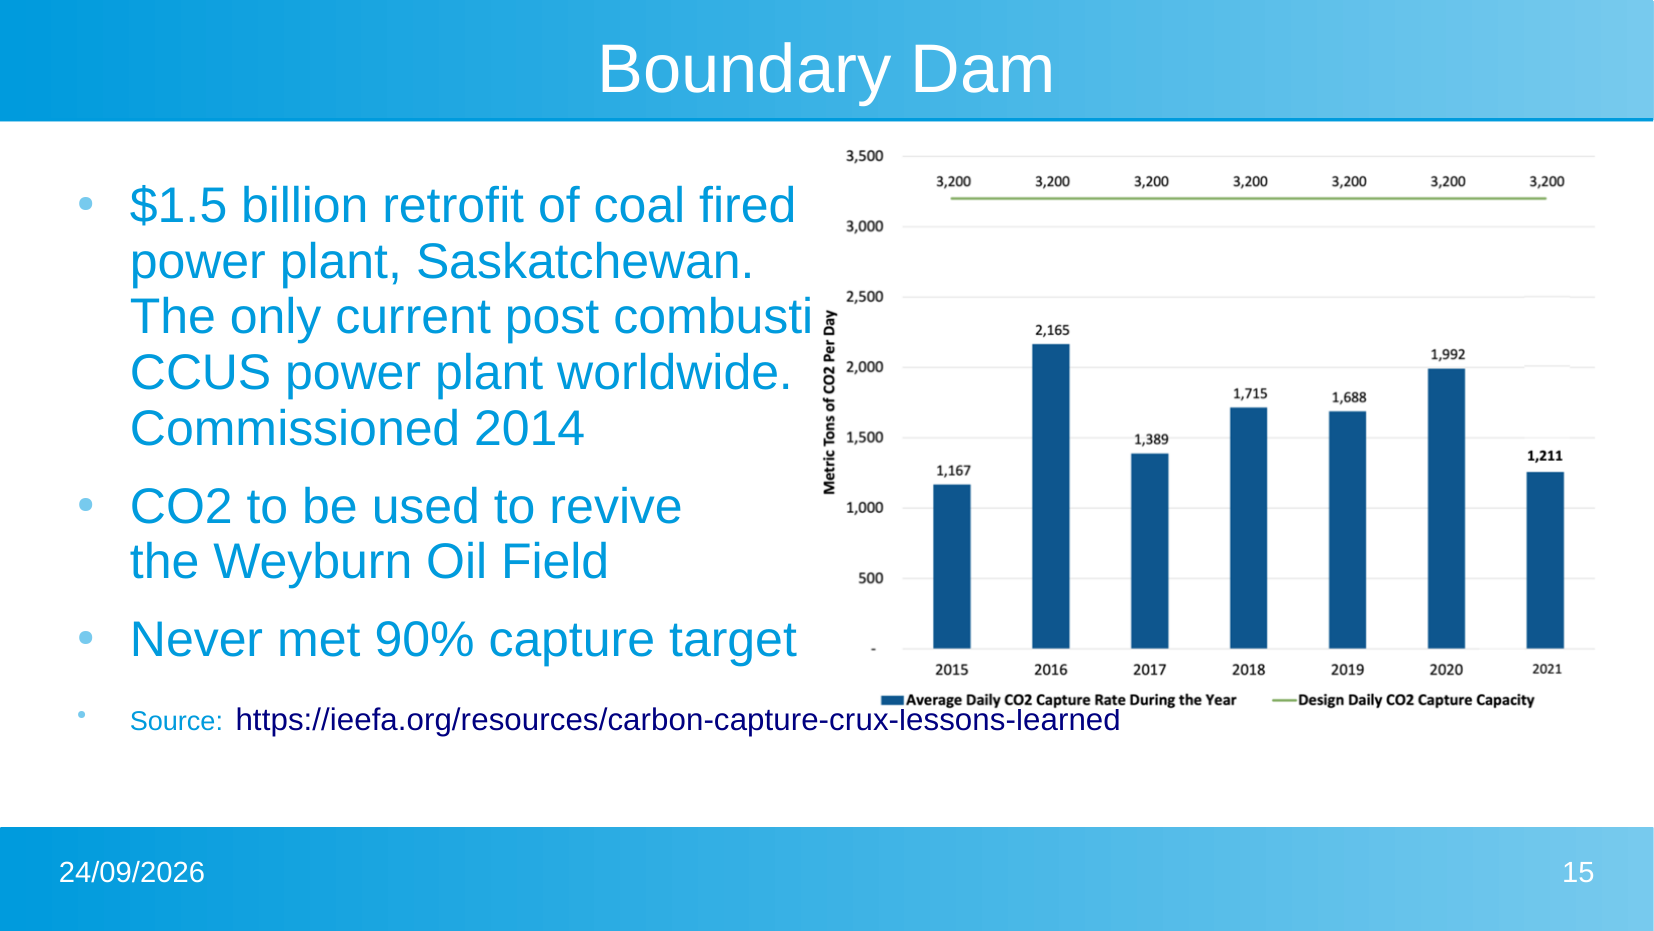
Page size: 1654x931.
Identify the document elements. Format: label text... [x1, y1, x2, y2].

title Boundary Dam [59, 29, 1595, 108]
list $1.5 billion retrofit of coal fired power plant, Saskatchewan. The only current post combustion CCUS power plant worldwide. Commissioned 2014 CO2 to be used to revive the Weyburn Oil Field Never met 90% capture target Source: https://ieefa.org/resources/carbon-capture-crux-lessons-learned [59, 177, 1595, 768]
picture [814, 147, 1600, 709]
